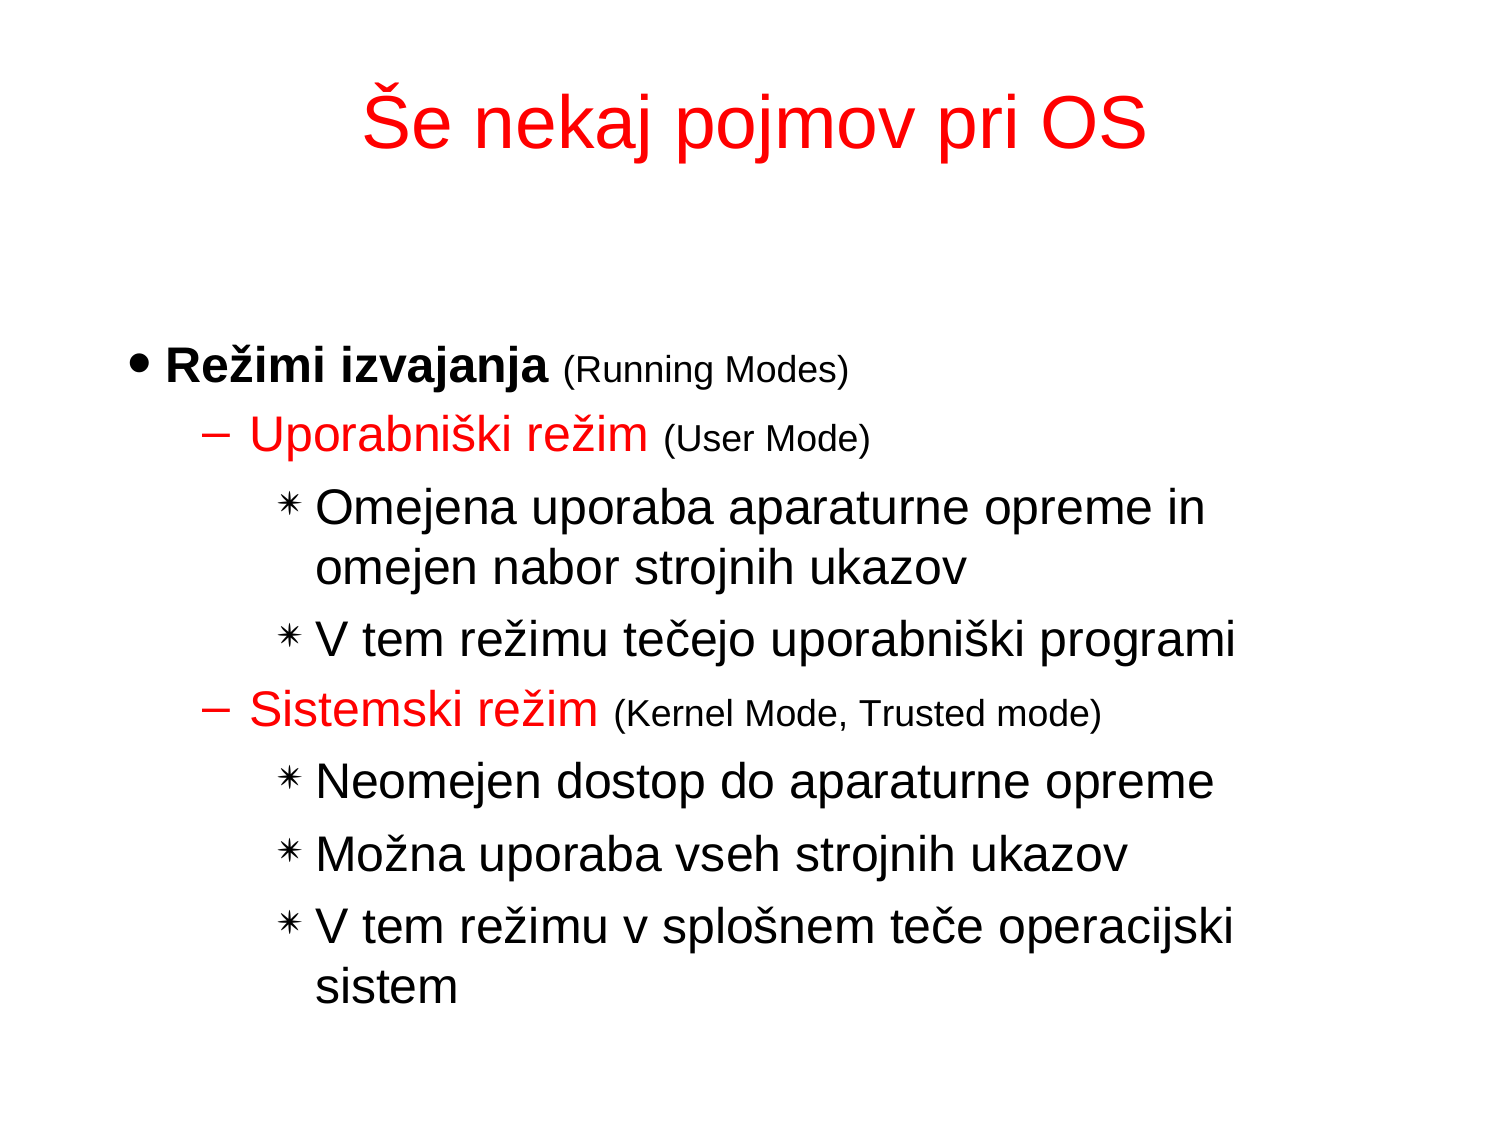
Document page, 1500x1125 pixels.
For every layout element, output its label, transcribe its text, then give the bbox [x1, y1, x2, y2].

list Režimi izvajanja (Running Modes) Uporabniški režim (User Mode) Omejena uporaba aparaturne opreme in omejen nabor strojnih ukazov V tem režimu tečejo uporabniški programi Sistemski režim (Kernel Mode, Trusted mode) Neomejen dostop do aparaturne opreme Možna uporaba vseh strojnih ukazov V tem režimu v splošnem teče operacijski sistem [112, 324, 1388, 1063]
title Še nekaj pojmov pri OS [190, 66, 1321, 172]
